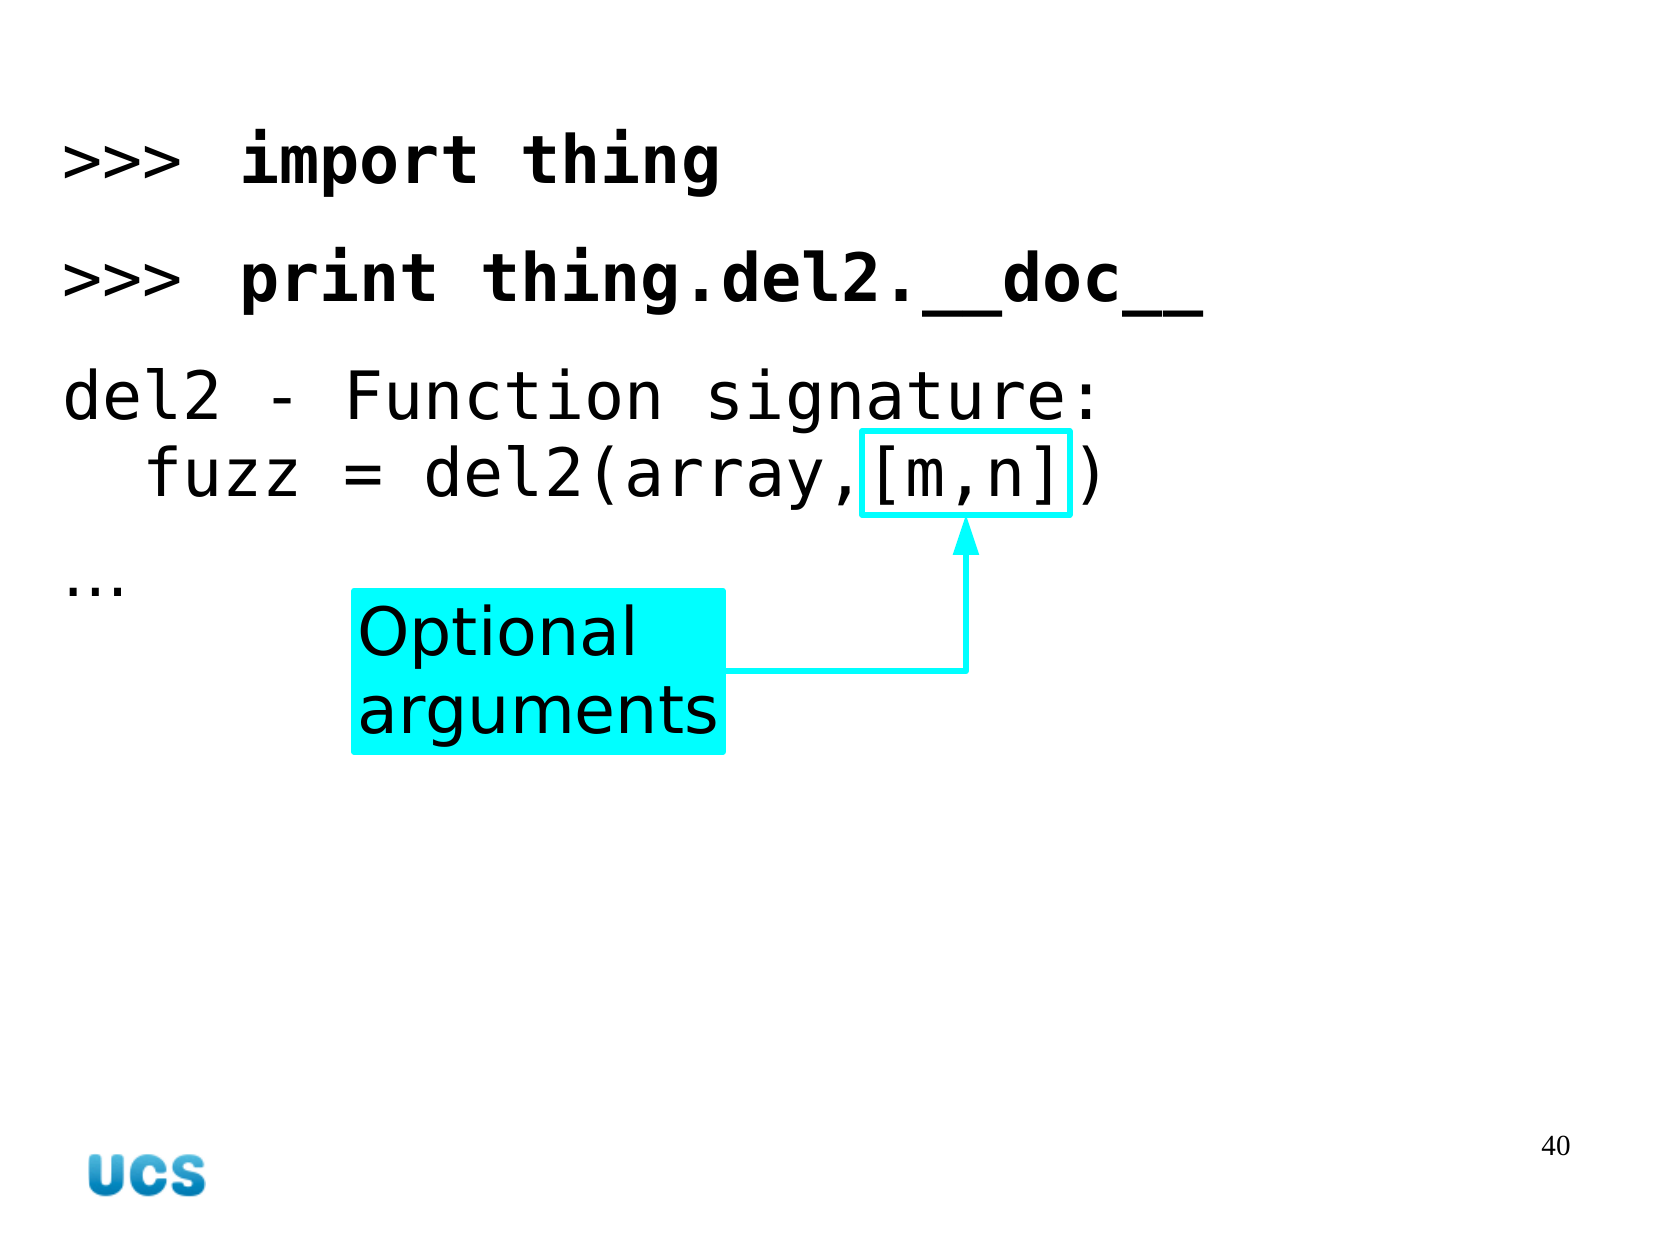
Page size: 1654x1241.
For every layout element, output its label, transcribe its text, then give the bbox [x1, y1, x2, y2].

text_box Optional arguments [354, 590, 723, 753]
text_box … [59, 531, 132, 616]
text_box import thing [236, 118, 726, 202]
text_box del2 - Function signature: [59, 354, 1112, 439]
picture [88, 1153, 206, 1198]
text_box >>> [59, 118, 186, 202]
text_box >>> [59, 236, 186, 320]
text_box ) [1068, 431, 1116, 515]
text_box print thing.del2.__doc__ [236, 236, 1209, 320]
text_box fuzz = del2(array, [59, 431, 871, 515]
text_box [m,n] [871, 439, 1068, 515]
